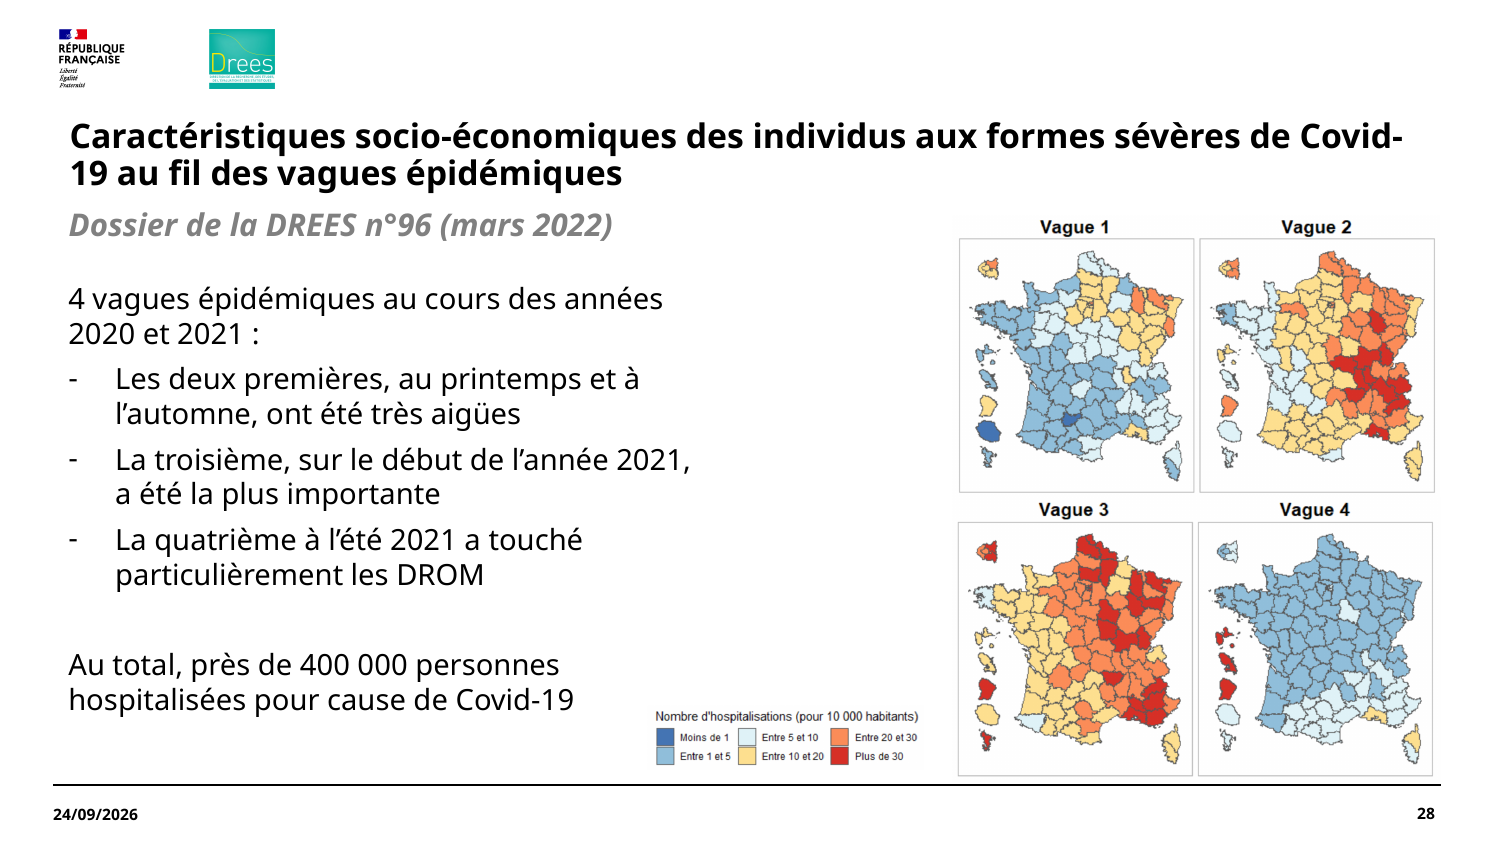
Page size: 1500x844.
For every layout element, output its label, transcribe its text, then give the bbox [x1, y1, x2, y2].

picture [647, 705, 924, 770]
list Dossier de la DREES n°96 (mars 2022) [53, 204, 1436, 245]
picture [47, 17, 136, 107]
picture [952, 215, 1441, 782]
list 4 vagues épidémiques au cours des années 2020 et 2021 : Les deux premières, au printemps et à l’automne, ont été très aigües La troisième, sur le début de l’année 2021, a été la plus importante La quatrième à l’été 2021 a touché particulièrement les DROM Au total, près de 400 000 personnes hospitalisées pour cause de Covid-19 [53, 280, 703, 753]
title Caractéristiques socio-économiques des individus aux formes sévères de Covid-19 au fil des vagues épidémiques [53, 112, 1436, 201]
slide_number 25/11/2024 [53, 787, 246, 844]
picture [209, 29, 275, 89]
